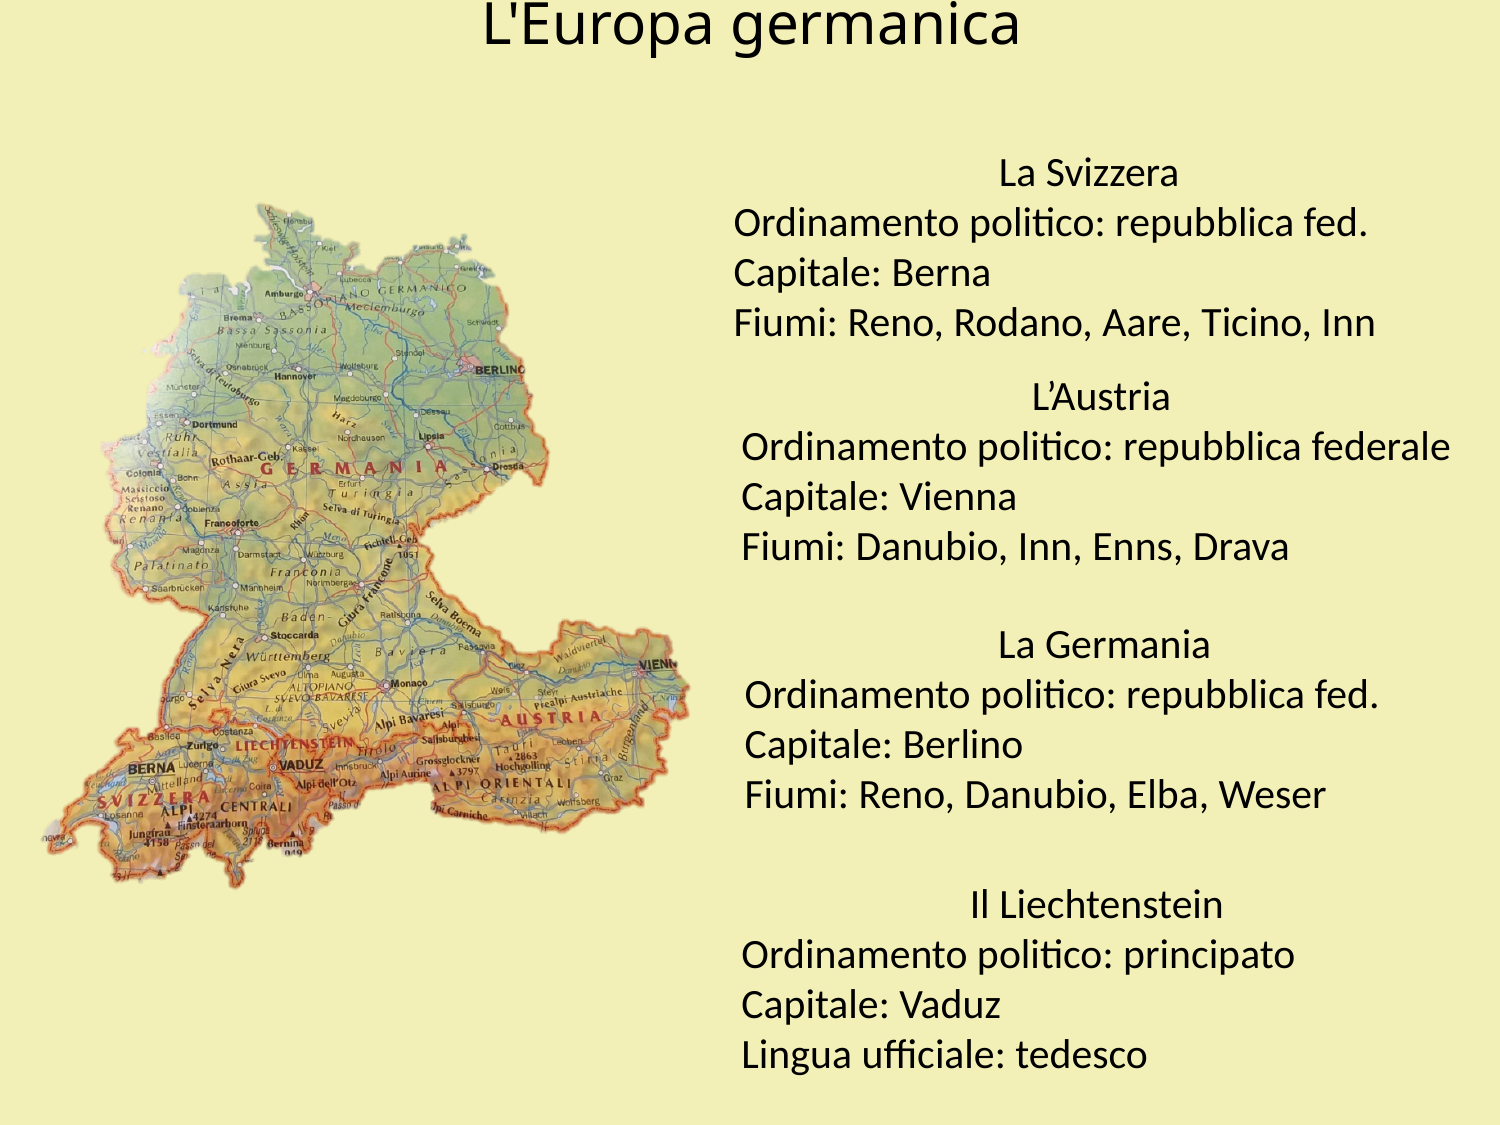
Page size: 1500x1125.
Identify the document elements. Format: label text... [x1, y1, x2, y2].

text_box Il Liechtenstein Ordinamento politico: principato Capitale: Vaduz Lingua ufficiale: tedesco [726, 869, 1477, 1085]
picture [0, 0, 714, 1125]
title L'Europa germanica [714, 0, 1427, 167]
text_box La Germania Ordinamento politico: repubblica fed. Capitale: Berlino Fiumi: Reno, Danubio, Elba, Weser [729, 609, 1480, 825]
text_box L’Austria Ordinamento politico: repubblica federale Capitale: Vienna Fiumi: Danubio, Inn, Enns, Drava [726, 361, 1477, 577]
text_box La Svizzera Ordinamento politico: repubblica fed. Capitale: Berna Fiumi: Reno, Rodano, Aare, Ticino, Inn [718, 137, 1469, 353]
